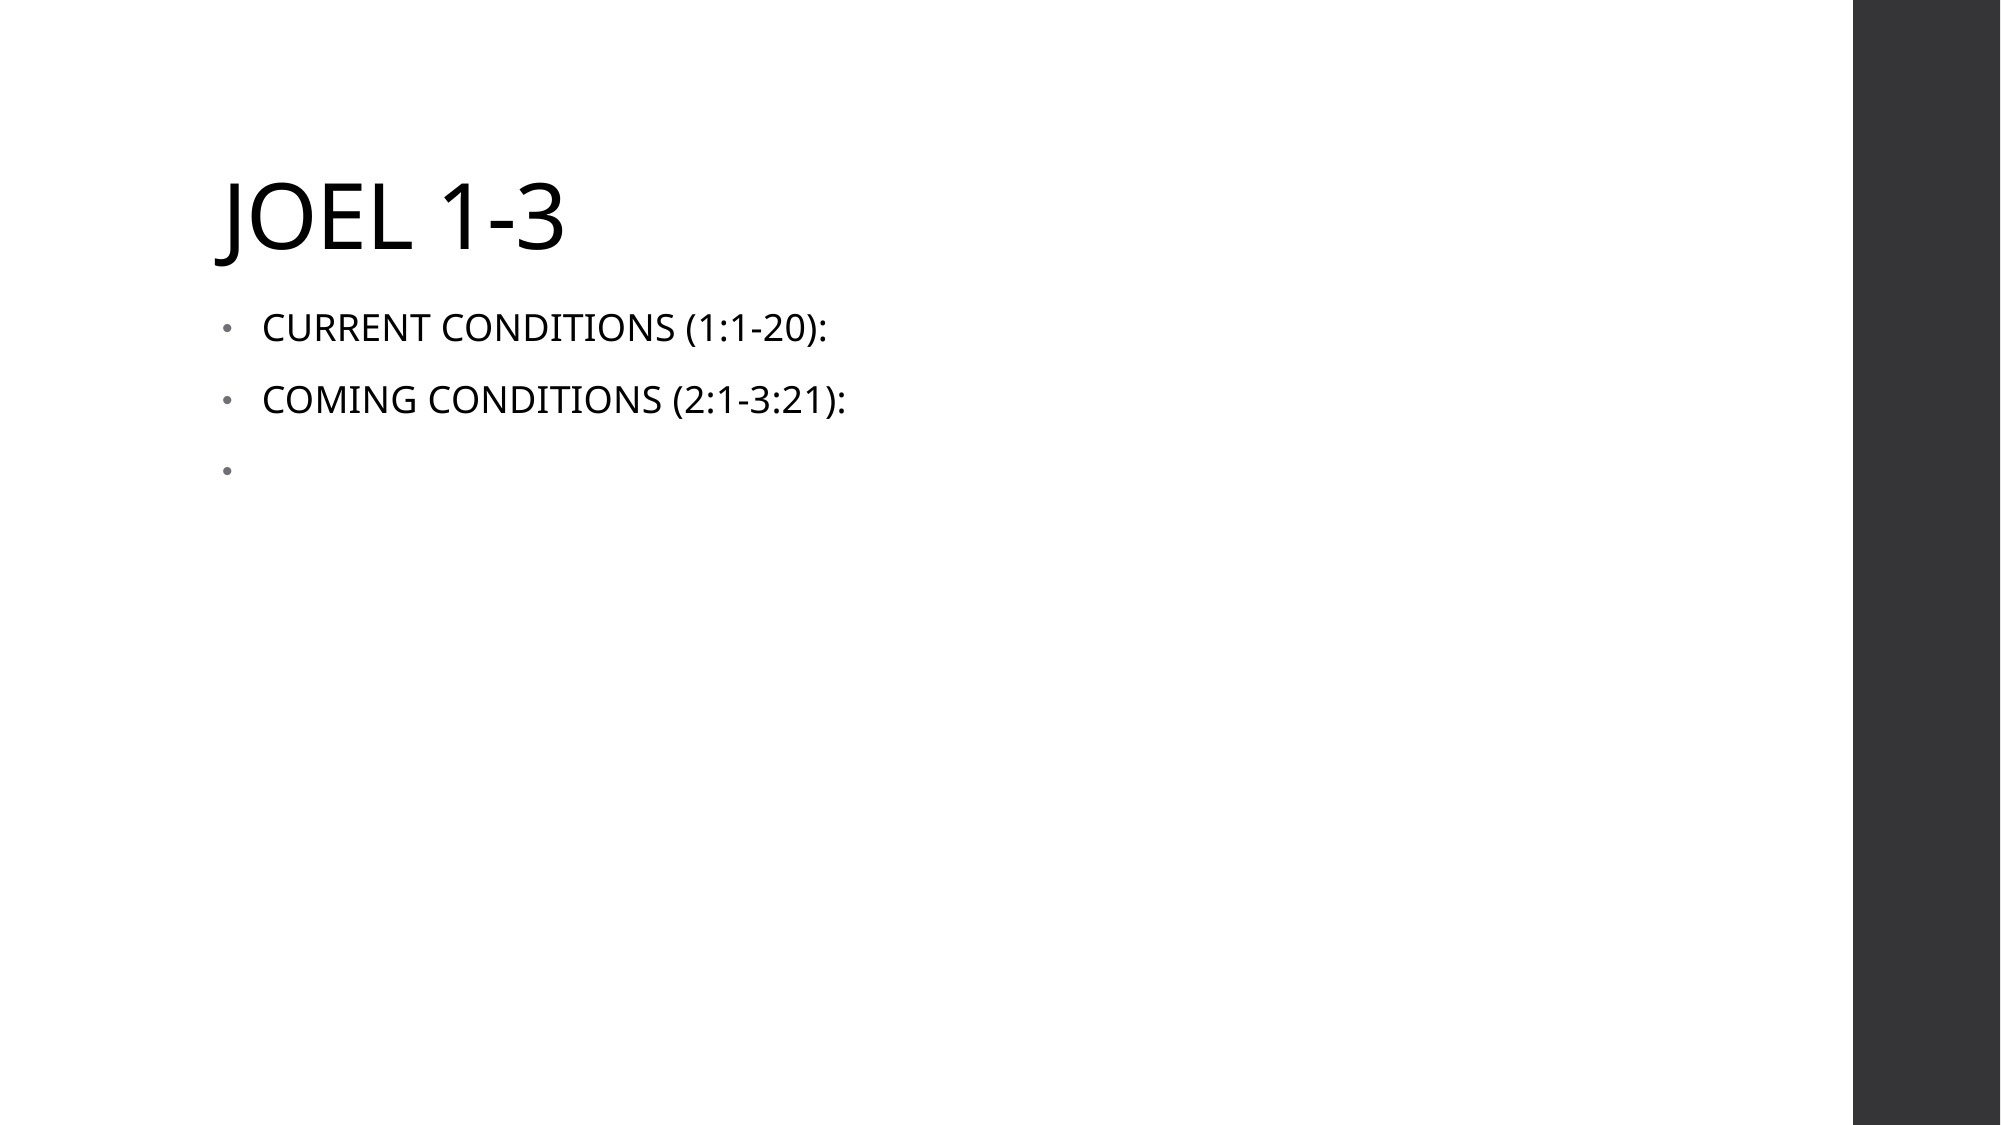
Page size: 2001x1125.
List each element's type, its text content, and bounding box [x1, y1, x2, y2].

list CURRENT CONDITIONS (1:1-20): COMING CONDITIONS (2:1-3:21): [206, 299, 1617, 1014]
title JOEL 1-3 [206, 60, 1797, 278]
